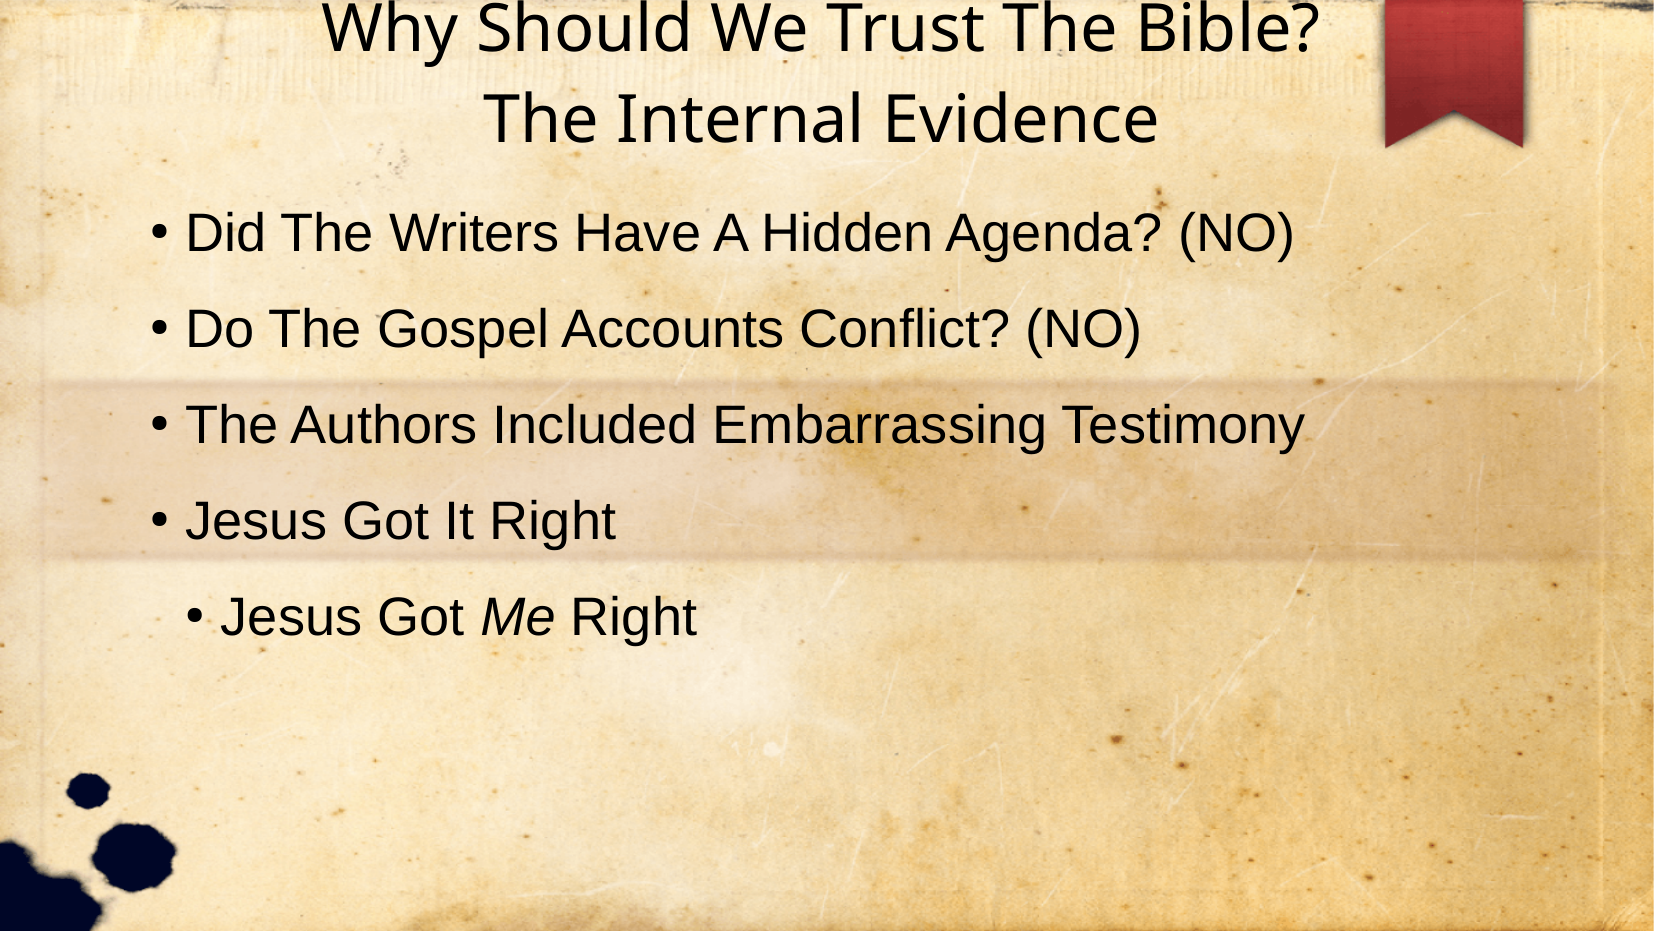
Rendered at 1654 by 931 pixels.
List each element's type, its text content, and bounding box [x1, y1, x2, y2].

text_box Did The Writers Have A Hidden Agenda? (NO) Do The Gospel Accounts Conflict? (NO) The Authors Included Embarrassing Testimony Jesus Got It Right Jesus Got Me Right [135, 195, 1396, 691]
title Why Should We Trust The Bible? The Internal Evidence [289, 0, 1355, 176]
picture [0, 0, 1654, 931]
